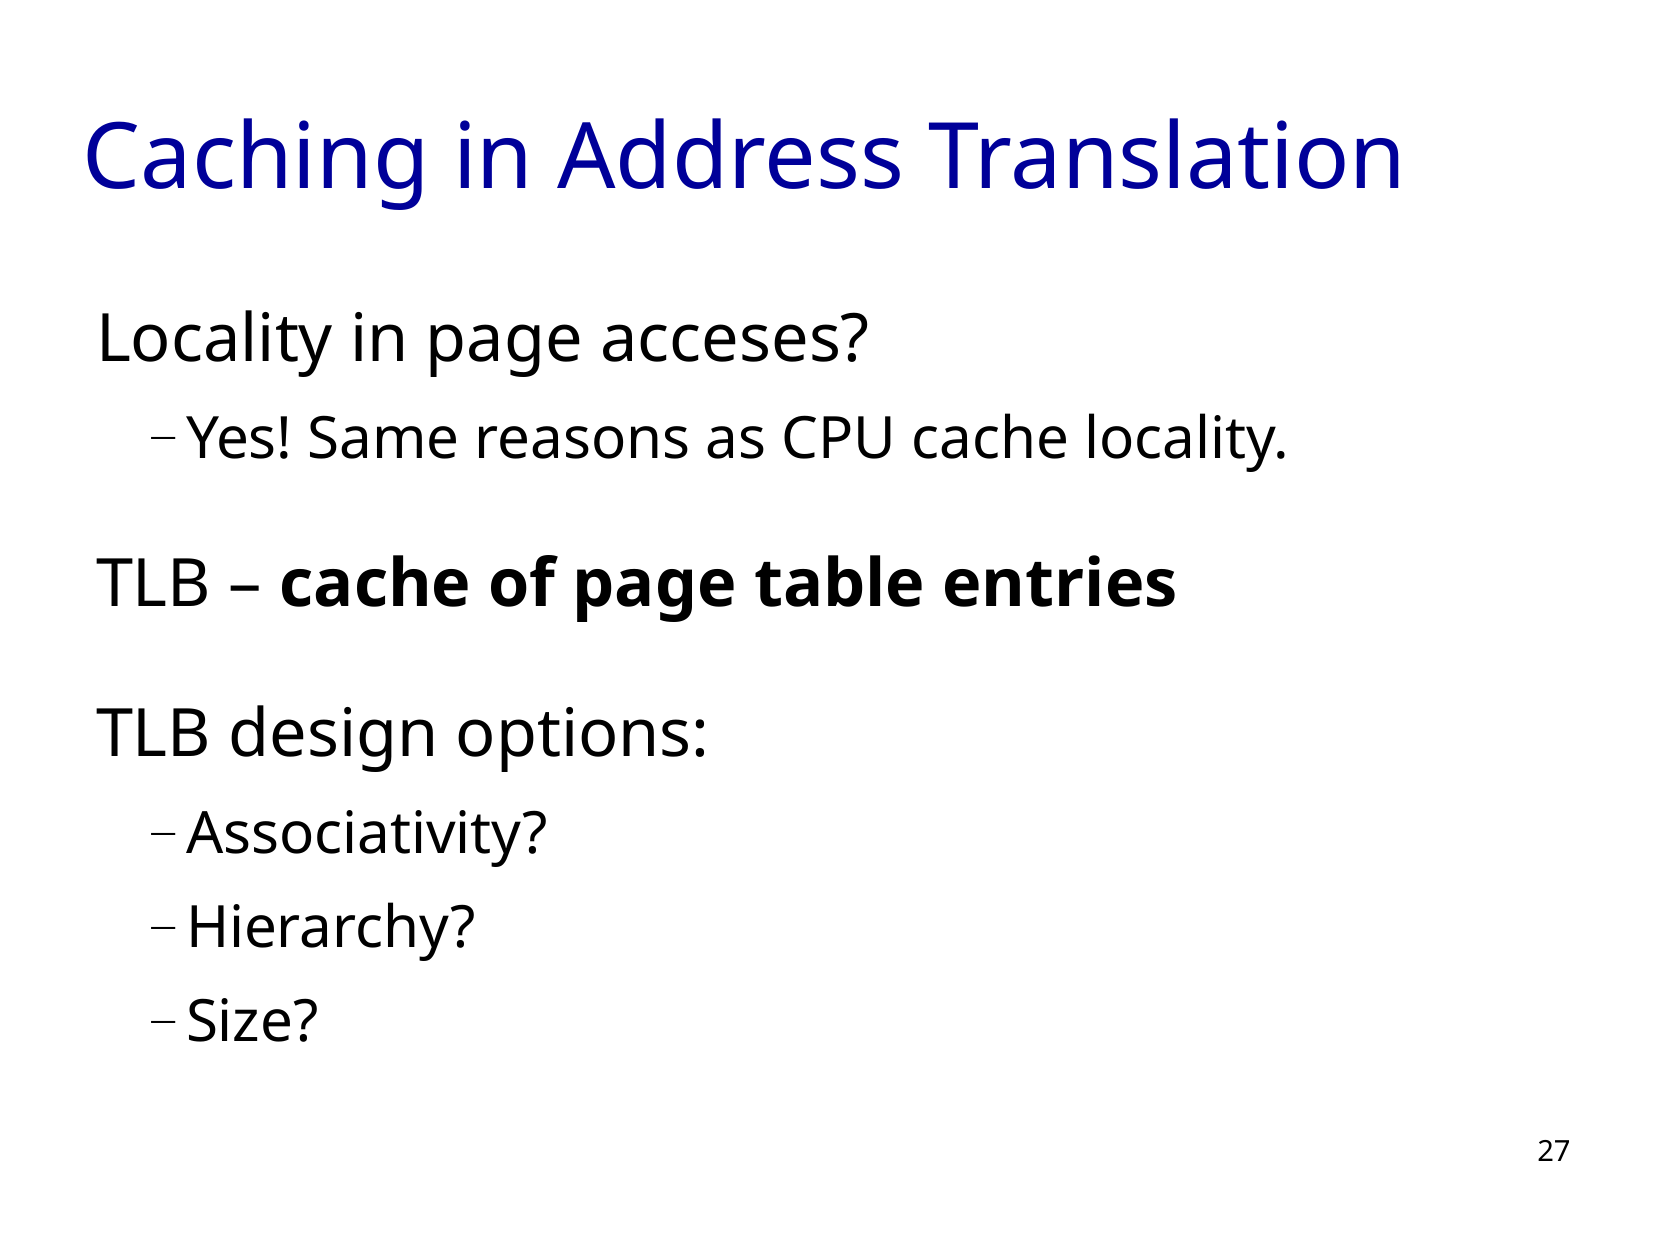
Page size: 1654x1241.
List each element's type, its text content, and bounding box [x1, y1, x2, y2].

list Locality in page acceses? Yes! Same reasons as CPU cache locality. TLB – cache of page table entries TLB design options: Associativity? Hierarchy? Size? [60, 290, 1571, 1096]
title Caching in Address Translation [82, 49, 1571, 257]
